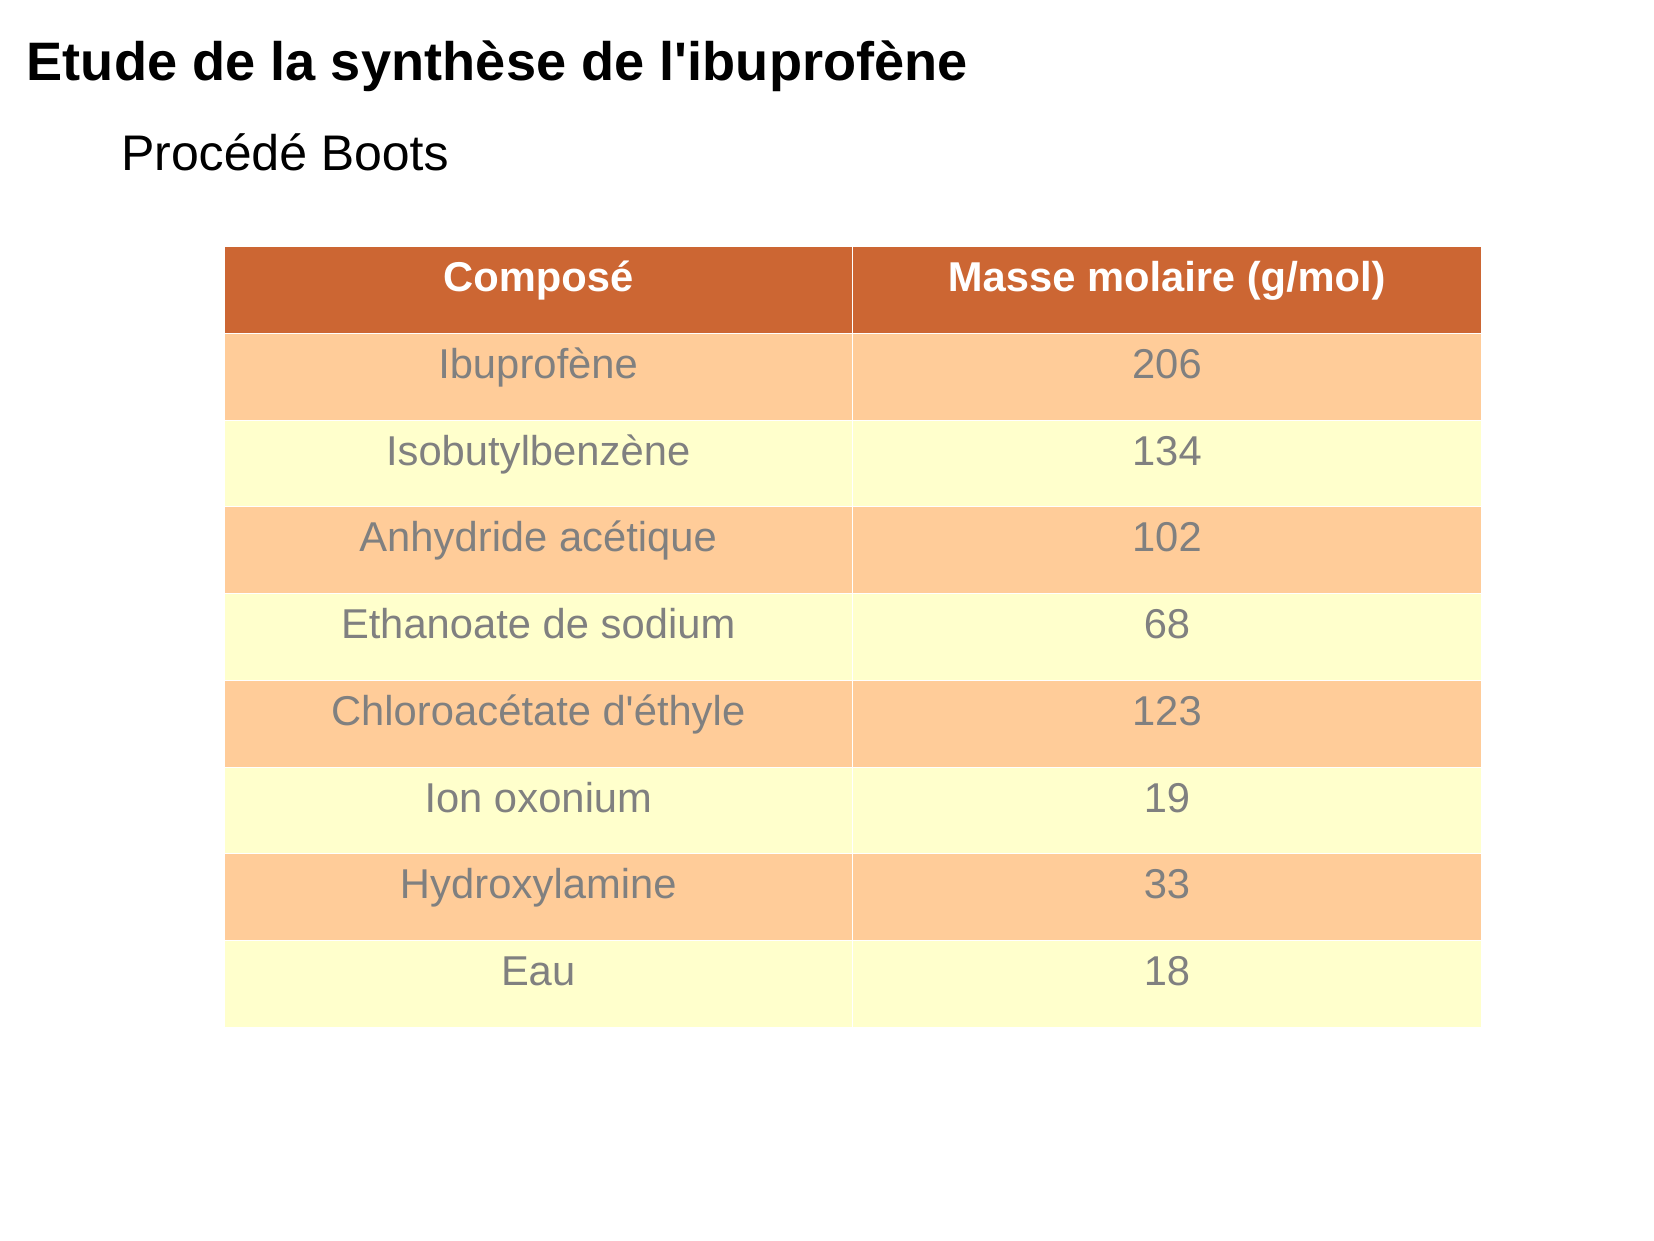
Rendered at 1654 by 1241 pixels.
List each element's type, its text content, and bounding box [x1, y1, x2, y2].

table_cell 206 [853, 334, 1481, 420]
table_header Masse molaire (g/mol) [853, 247, 1481, 333]
table_cell Anhydride acétique [225, 507, 852, 593]
table_cell Isobutylbenzène [225, 421, 852, 506]
table_cell Hydroxylamine [225, 854, 852, 940]
table_cell 134 [853, 421, 1481, 506]
table_cell 18 [853, 941, 1481, 1027]
table_cell 123 [853, 681, 1481, 767]
text_box Procédé Boots [106, 118, 922, 189]
table_header Composé [225, 247, 852, 333]
table_cell Ion oxonium [225, 768, 852, 853]
table_cell 68 [853, 594, 1481, 680]
table_cell Eau [225, 941, 852, 1027]
table_cell Ethanoate de sodium [225, 594, 852, 680]
table_cell 33 [853, 854, 1481, 940]
table_cell 102 [853, 507, 1481, 593]
table_cell Chloroacétate d'éthyle [225, 681, 852, 767]
table_cell Ibuprofène [225, 334, 852, 420]
text_box Etude de la synthèse de l'ibuprofène [11, 23, 993, 163]
table_cell 19 [853, 768, 1481, 853]
